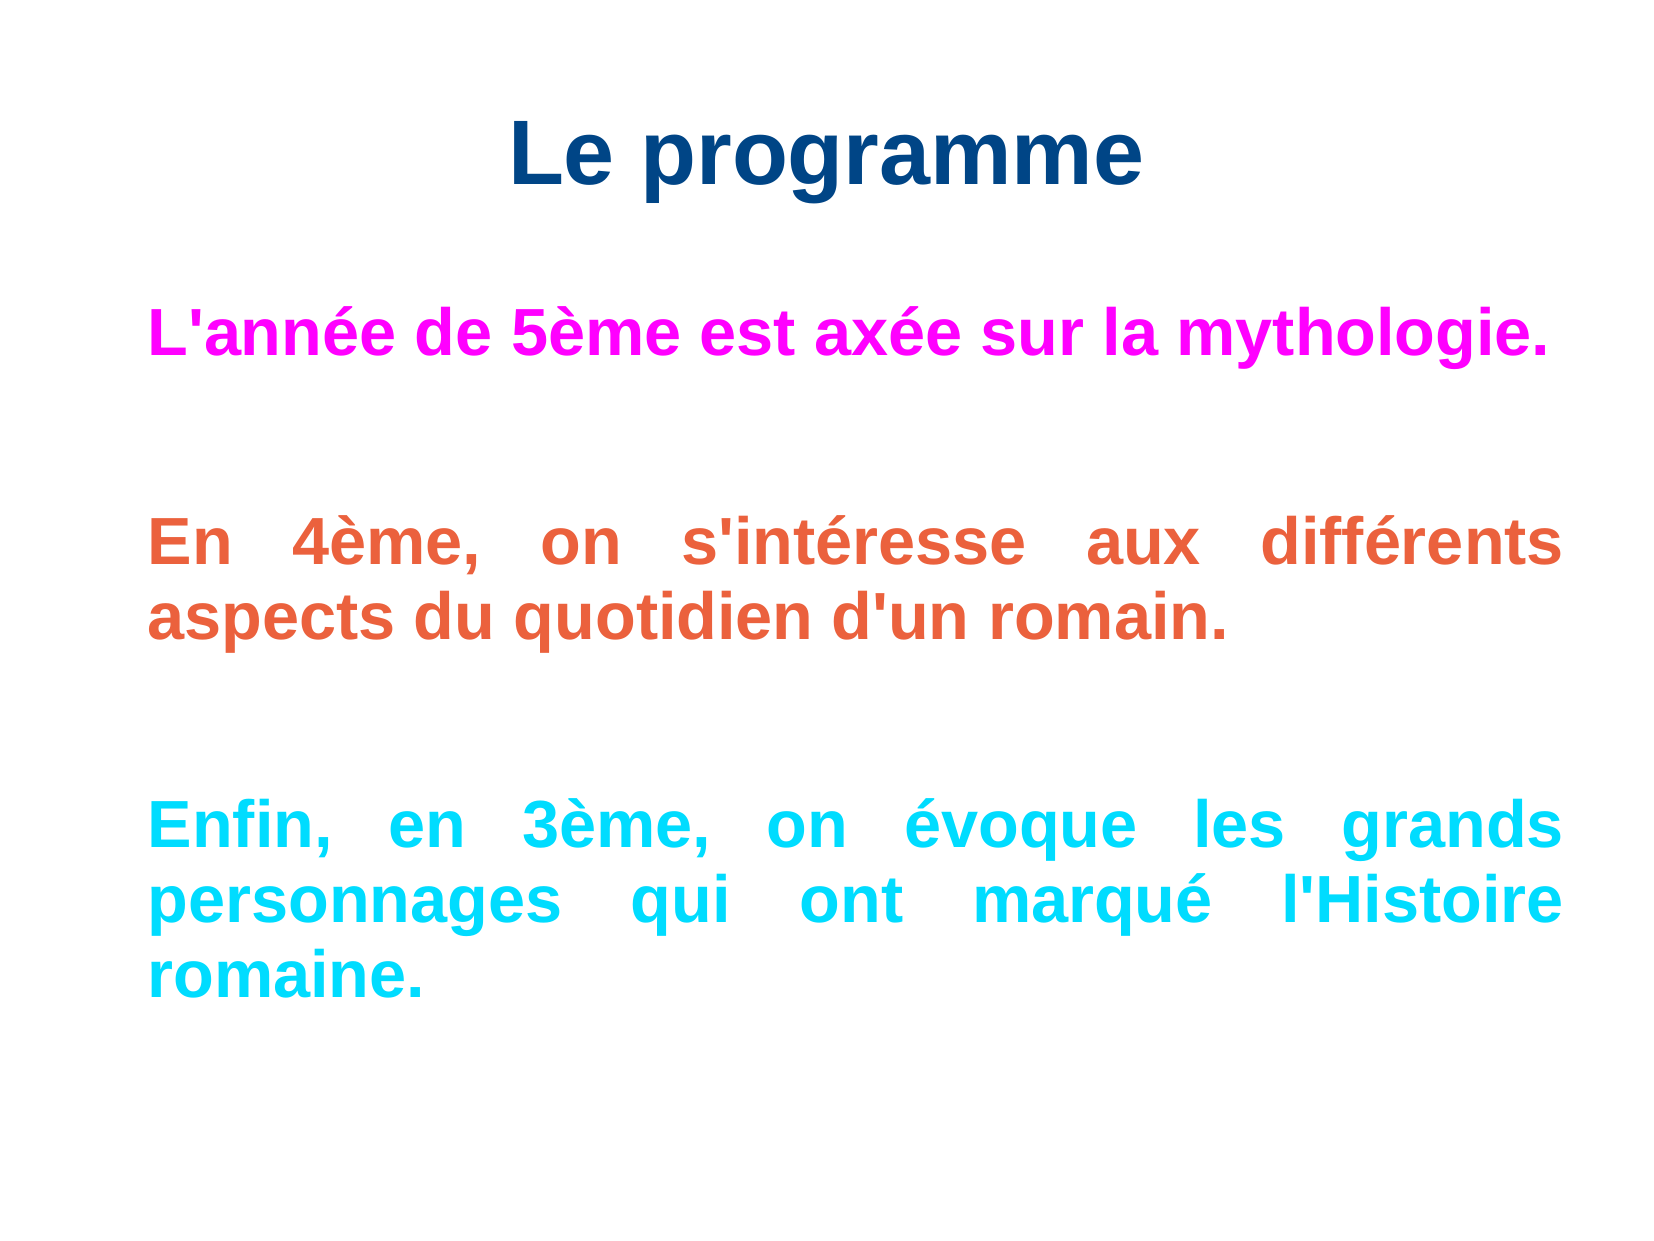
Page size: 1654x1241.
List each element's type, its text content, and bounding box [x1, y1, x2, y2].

title Le programme [82, 49, 1571, 257]
list L'année de 5ème est axée sur la mythologie. En 4ème, on s'intéresse aux différents aspects du quotidien d'un romain. Enfin, en 3ème, on évoque les grands personnages qui ont marqué l'Histoire romaine. [76, 295, 1565, 1114]
